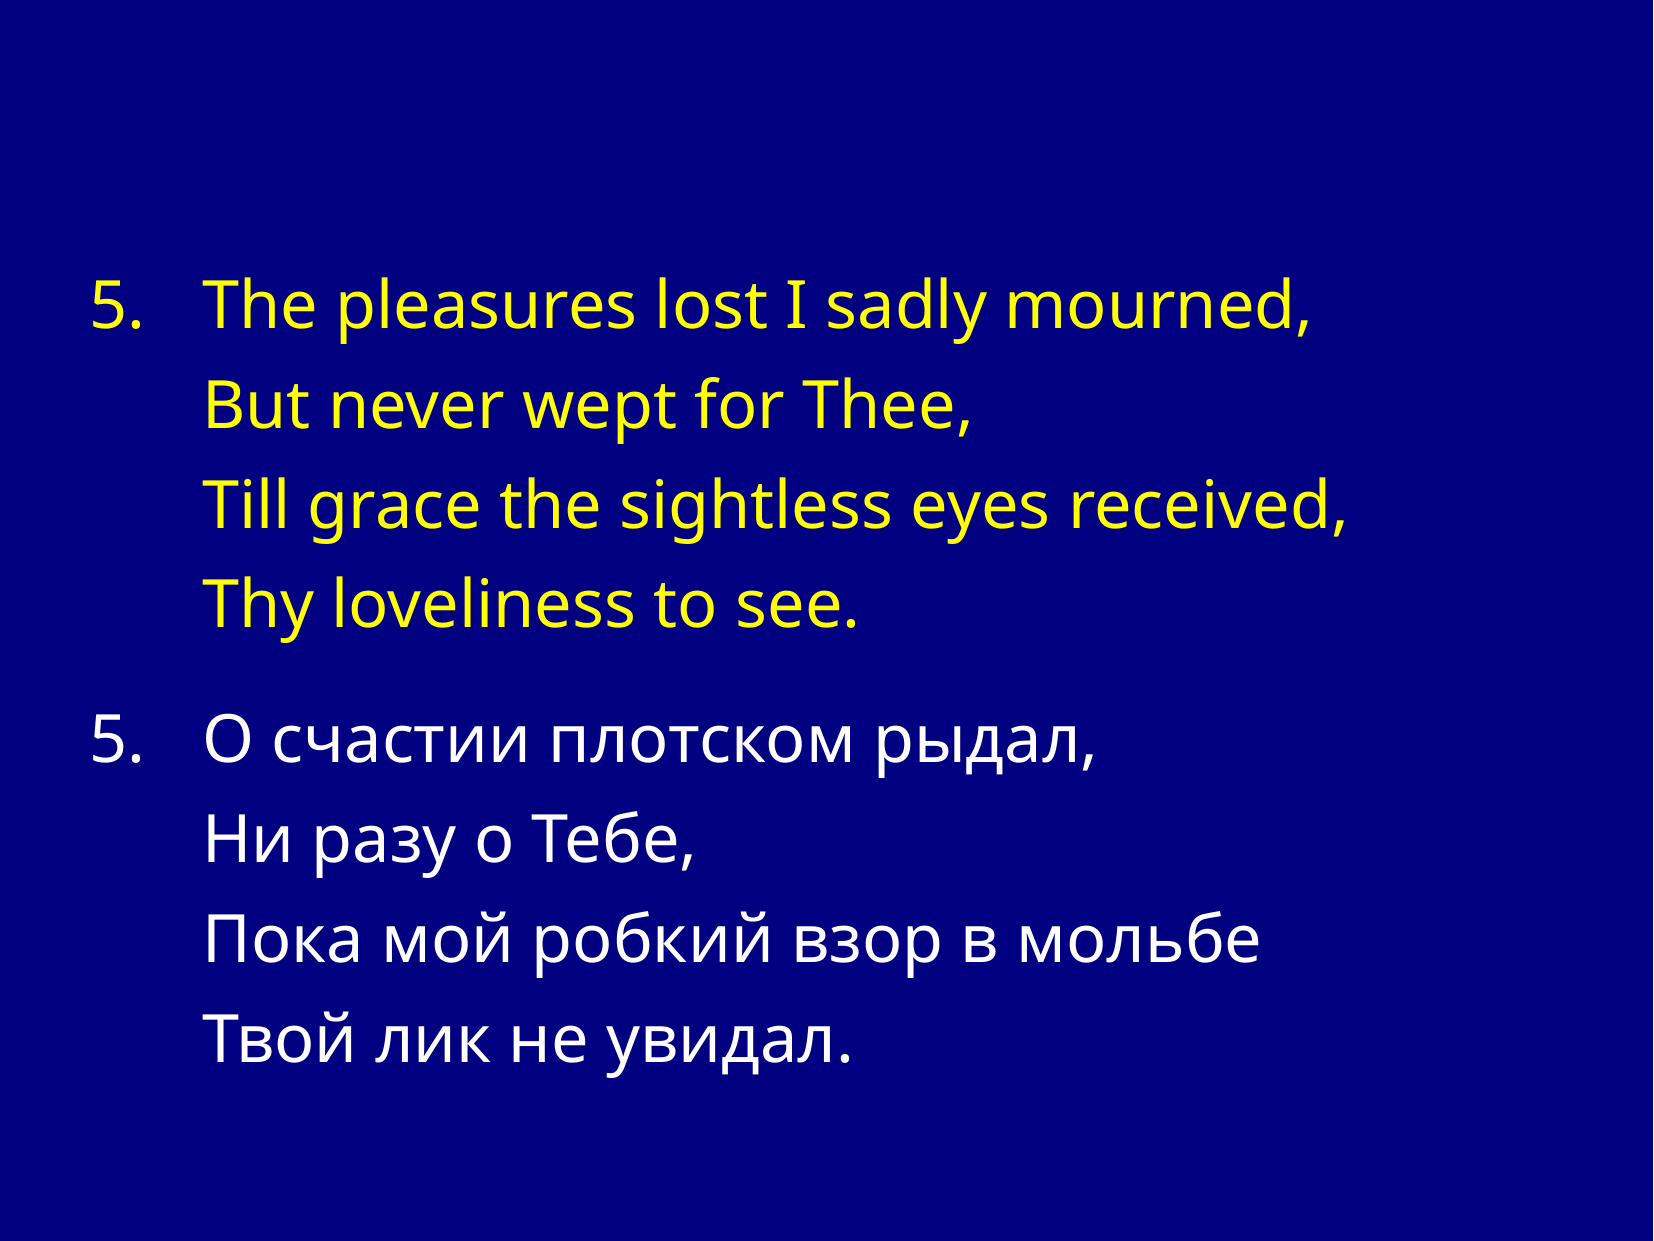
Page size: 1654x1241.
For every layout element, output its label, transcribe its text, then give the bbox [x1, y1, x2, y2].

text_box 5. The pleasures lost I sadly mourned, But never wept for Thee, Till grace the sightless eyes received, Thy loveliness to see. [75, 150, 1576, 638]
text_box 5. О счастии плотском рыдал, Ни разу о Тебе, Пока мой робкий взор в мольбе Твой лик не увидал. [75, 675, 1576, 1163]
